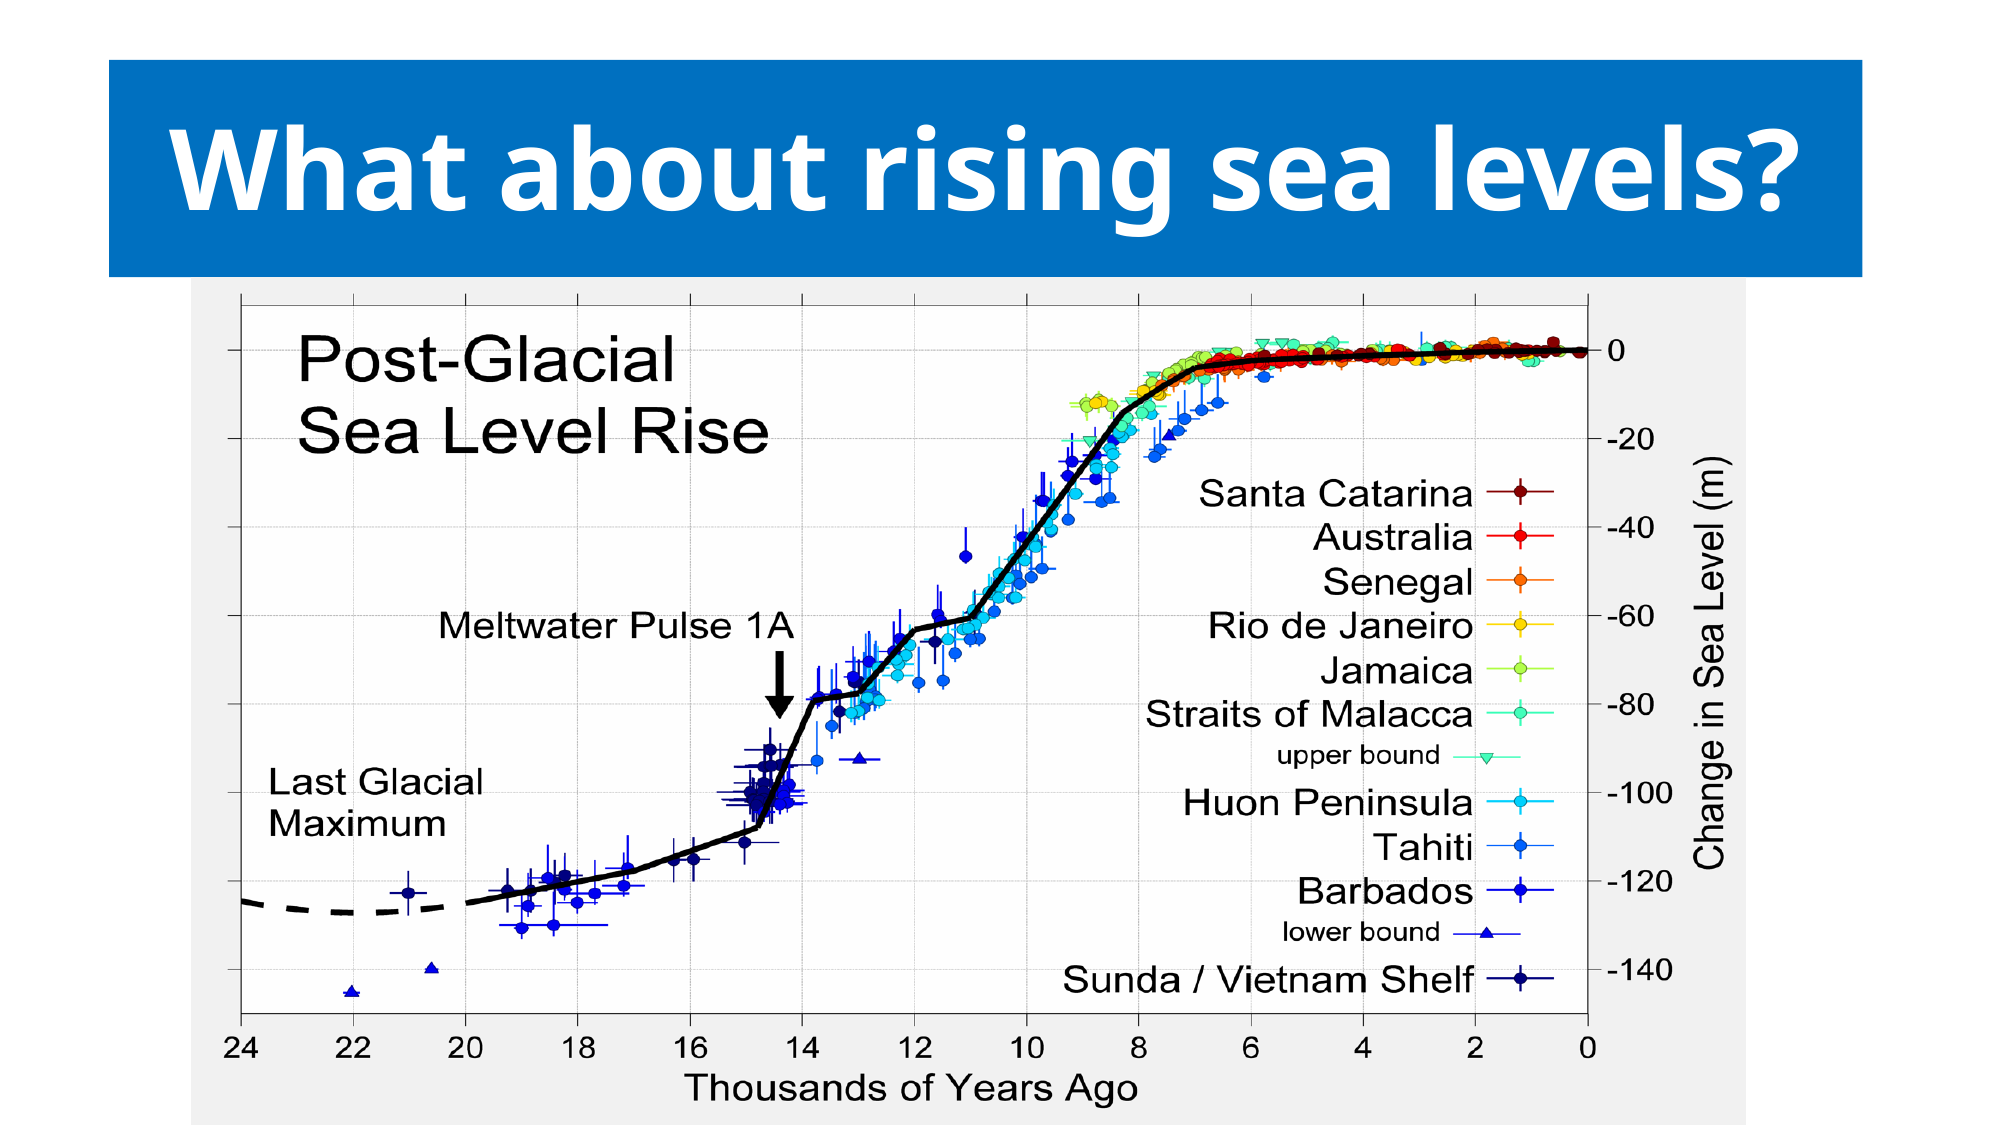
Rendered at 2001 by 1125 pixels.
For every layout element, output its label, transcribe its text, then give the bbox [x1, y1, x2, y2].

picture [191, 277, 1746, 1125]
text_box What about rising sea levels? [109, 59, 1863, 278]
